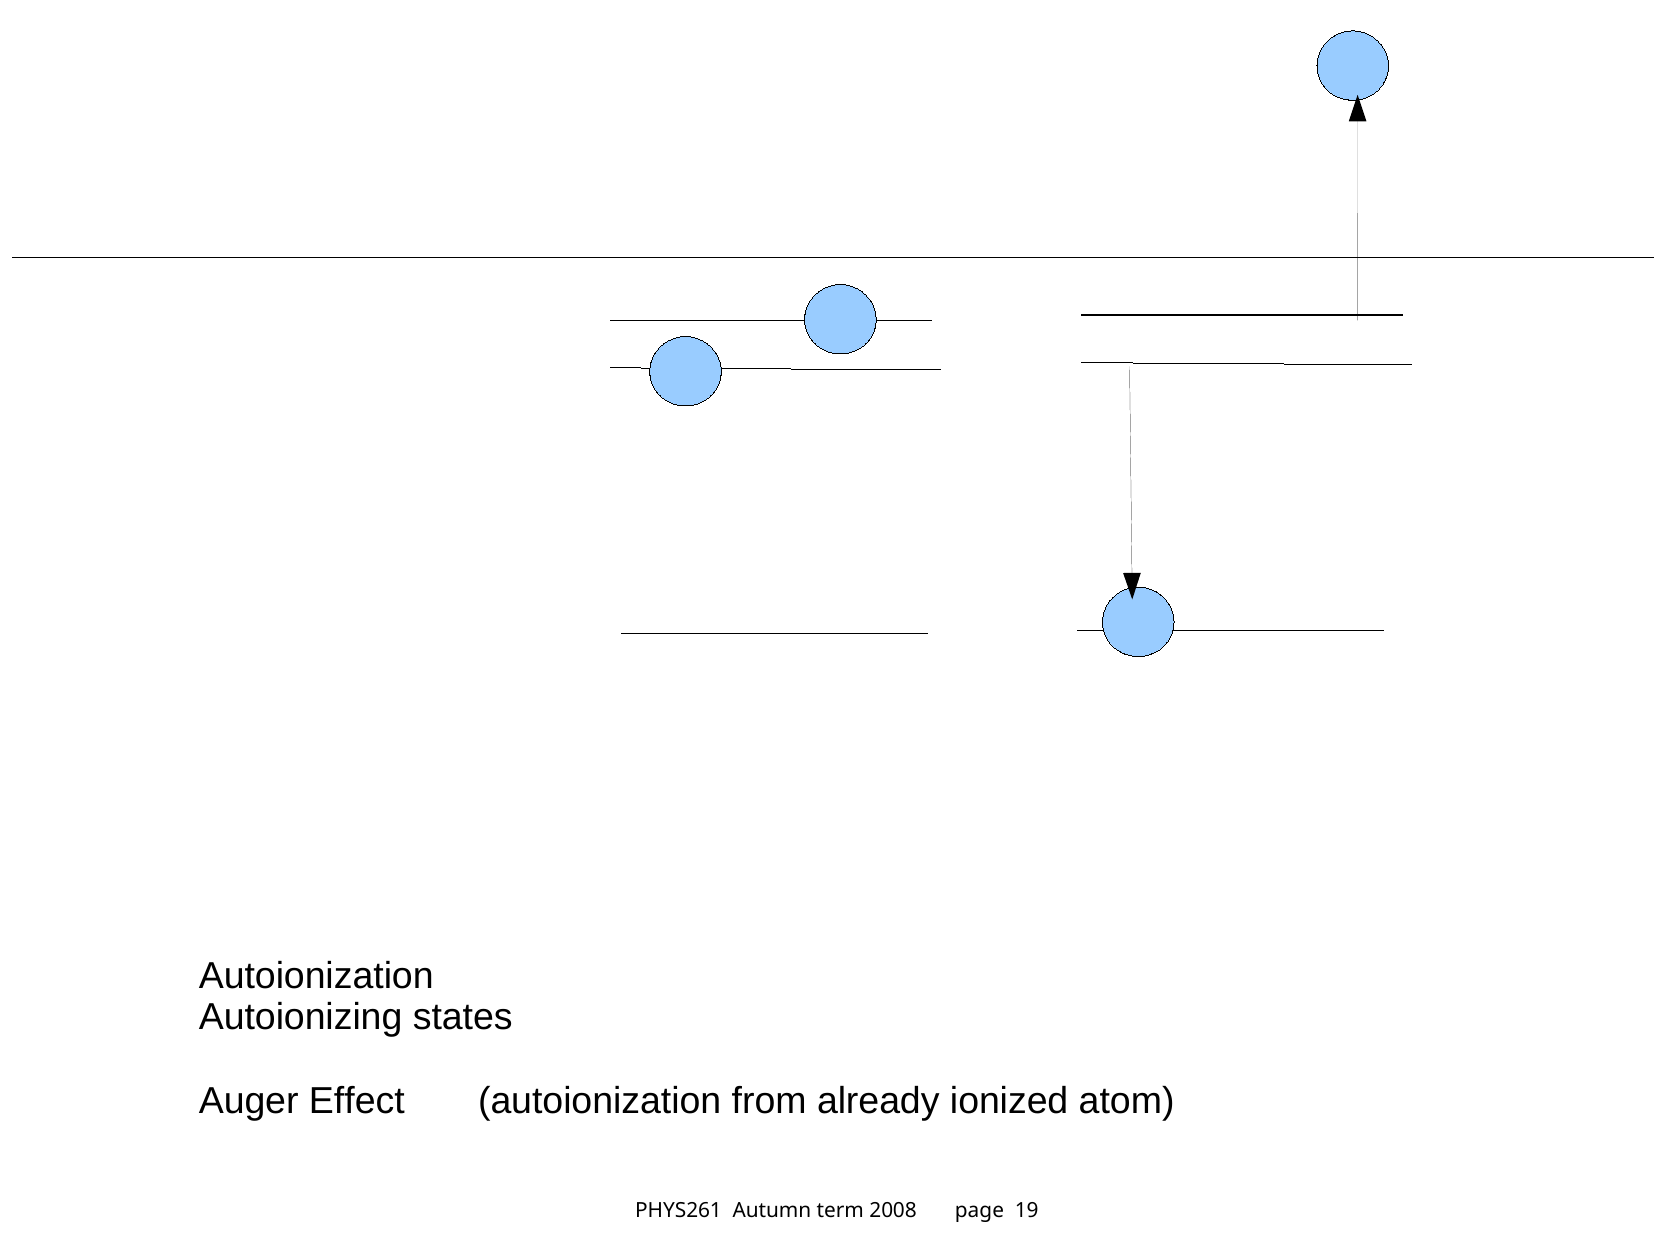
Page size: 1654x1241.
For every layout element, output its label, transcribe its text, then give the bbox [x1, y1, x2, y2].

text_box Autoionization Autoionizing states Auger Effect (autoionization from already ionized atom) [184, 946, 1322, 1182]
text_box [1102, 587, 1175, 657]
text_box [804, 284, 877, 354]
text_box [1316, 30, 1389, 101]
text_box [649, 336, 722, 406]
